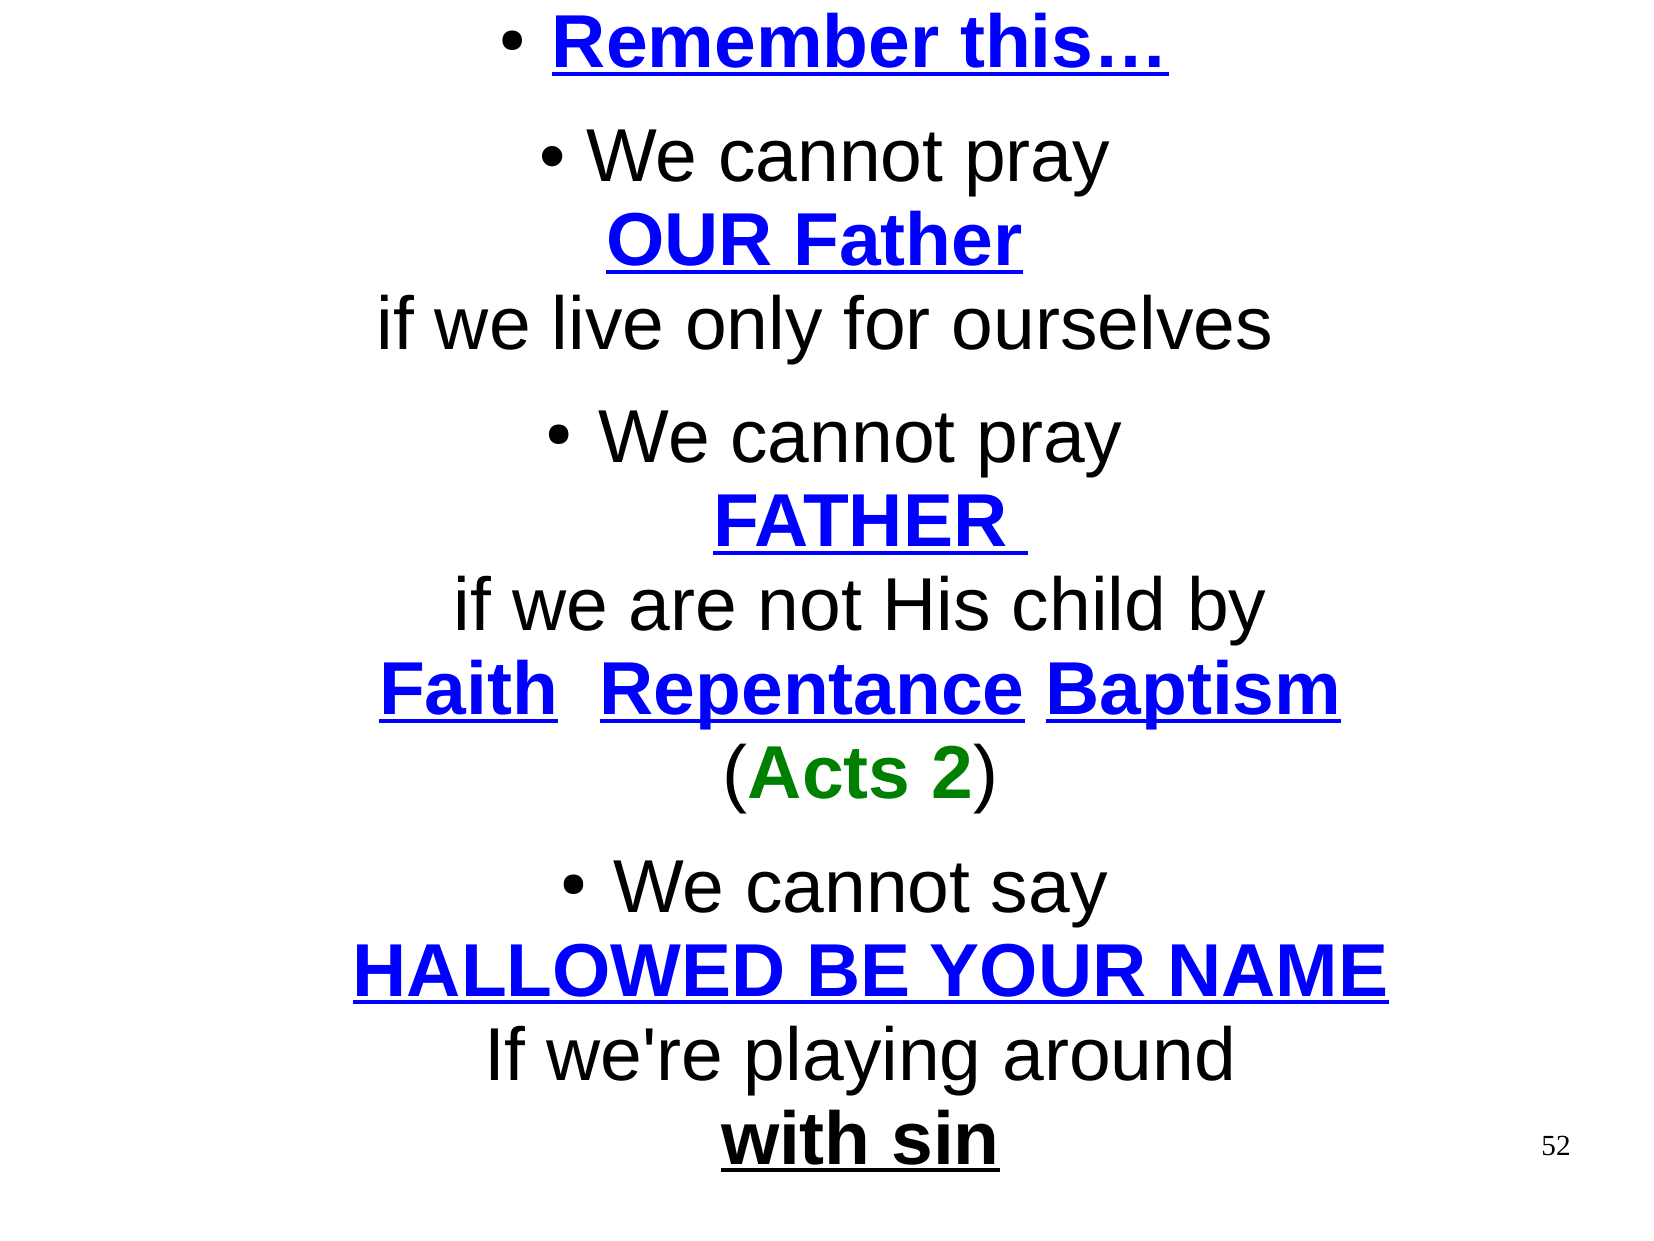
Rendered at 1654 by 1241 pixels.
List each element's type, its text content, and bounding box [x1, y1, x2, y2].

list Remember this… • We cannot pray OUR Father if we live only for ourselves We cannot pray FATHER if we are not His child by Faith Repentance Baptism (Acts 2) We cannot say HALLOWED BE YOUR NAME If we're playing around with sin [0, 0, 1651, 1238]
